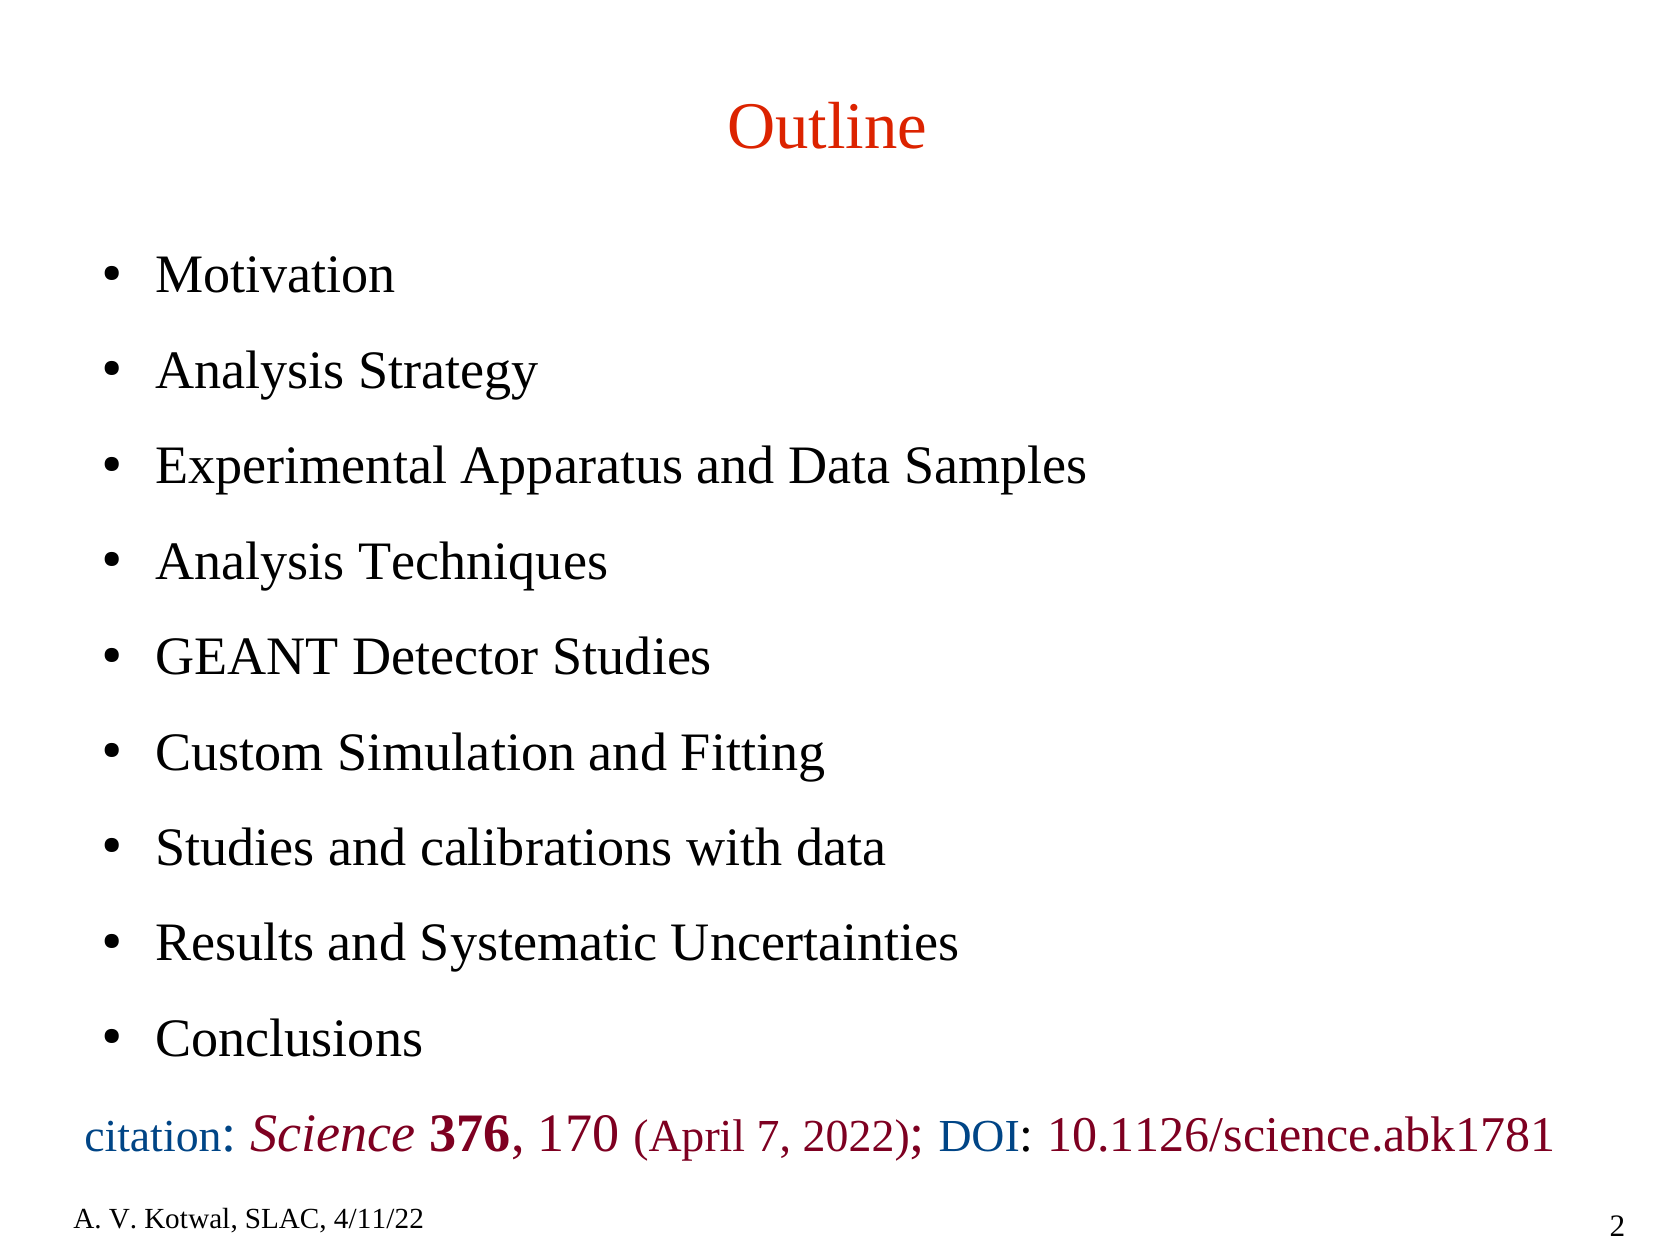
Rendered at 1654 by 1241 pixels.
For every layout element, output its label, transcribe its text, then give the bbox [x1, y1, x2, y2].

title Outline [121, 49, 1534, 203]
list Motivation Analysis Strategy Experimental Apparatus and Data Samples Analysis Techniques GEANT Detector Studies Custom Simulation and Fitting Studies and calibrations with data Results and Systematic Uncertainties Conclusions citation: Science 376, 170 (April 7, 2022); DOI: 10.1126/science.abk1781 [84, 244, 1589, 1224]
